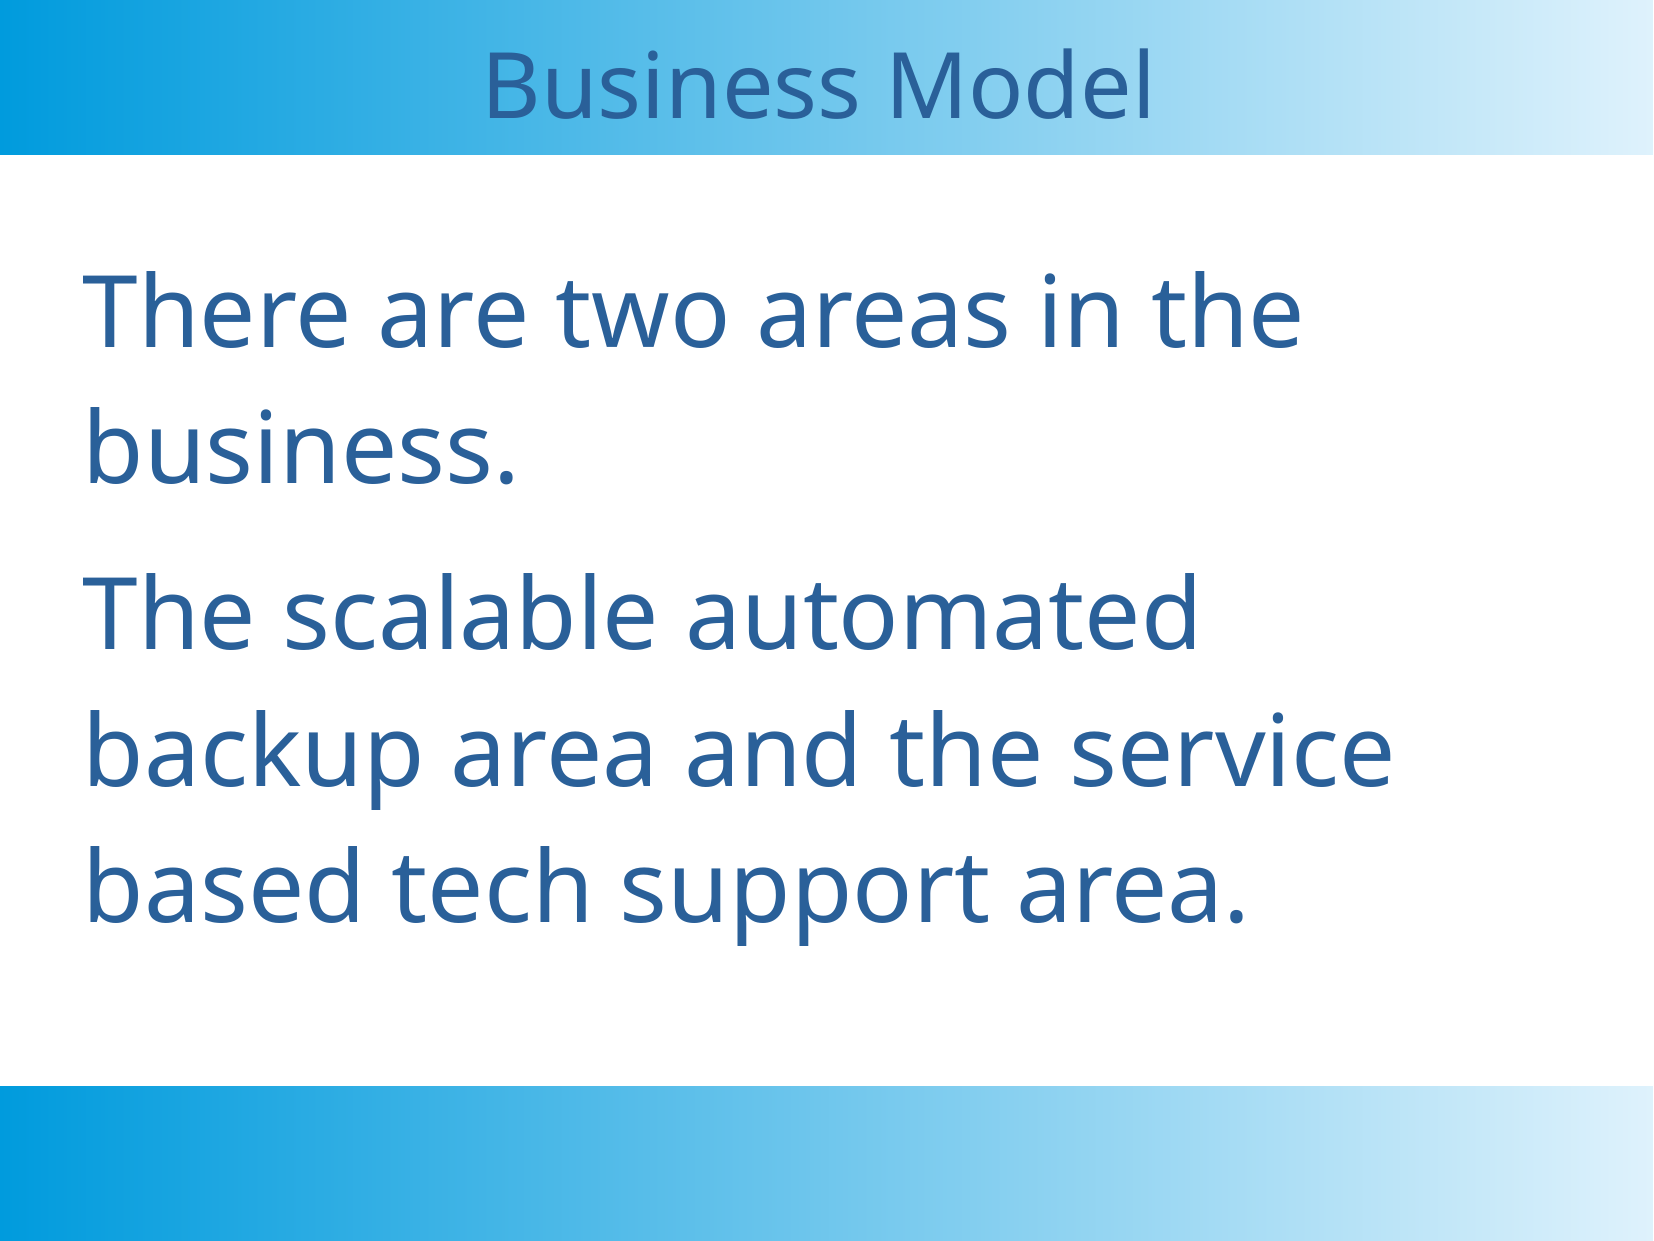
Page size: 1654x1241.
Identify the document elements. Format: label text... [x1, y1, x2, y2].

list There are two areas in the business. The scalable automated backup area and the service based tech support area. [82, 240, 1571, 961]
title Business Model [75, 30, 1564, 138]
